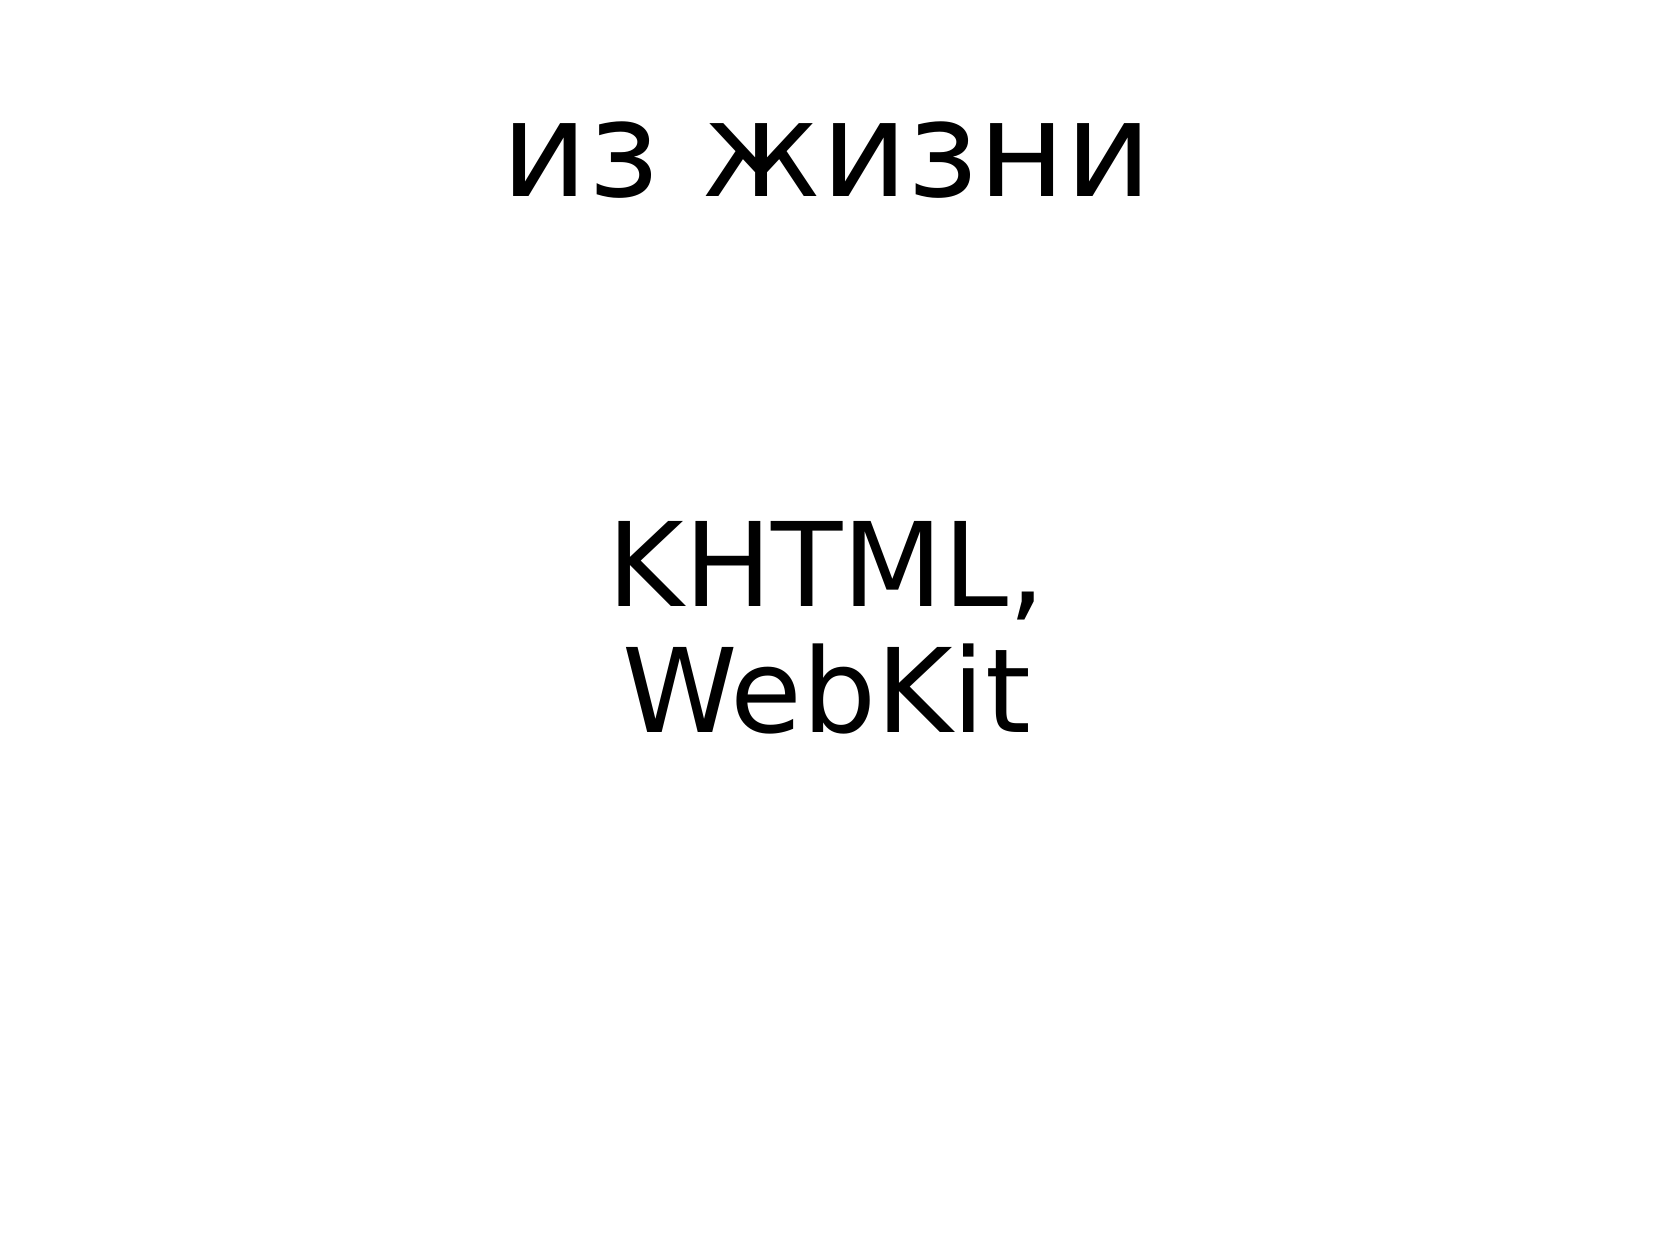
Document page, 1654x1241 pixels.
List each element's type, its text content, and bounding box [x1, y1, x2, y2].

subtitle KHTML, WebKit [82, 290, 1571, 1109]
title из жизни [82, 49, 1571, 257]
